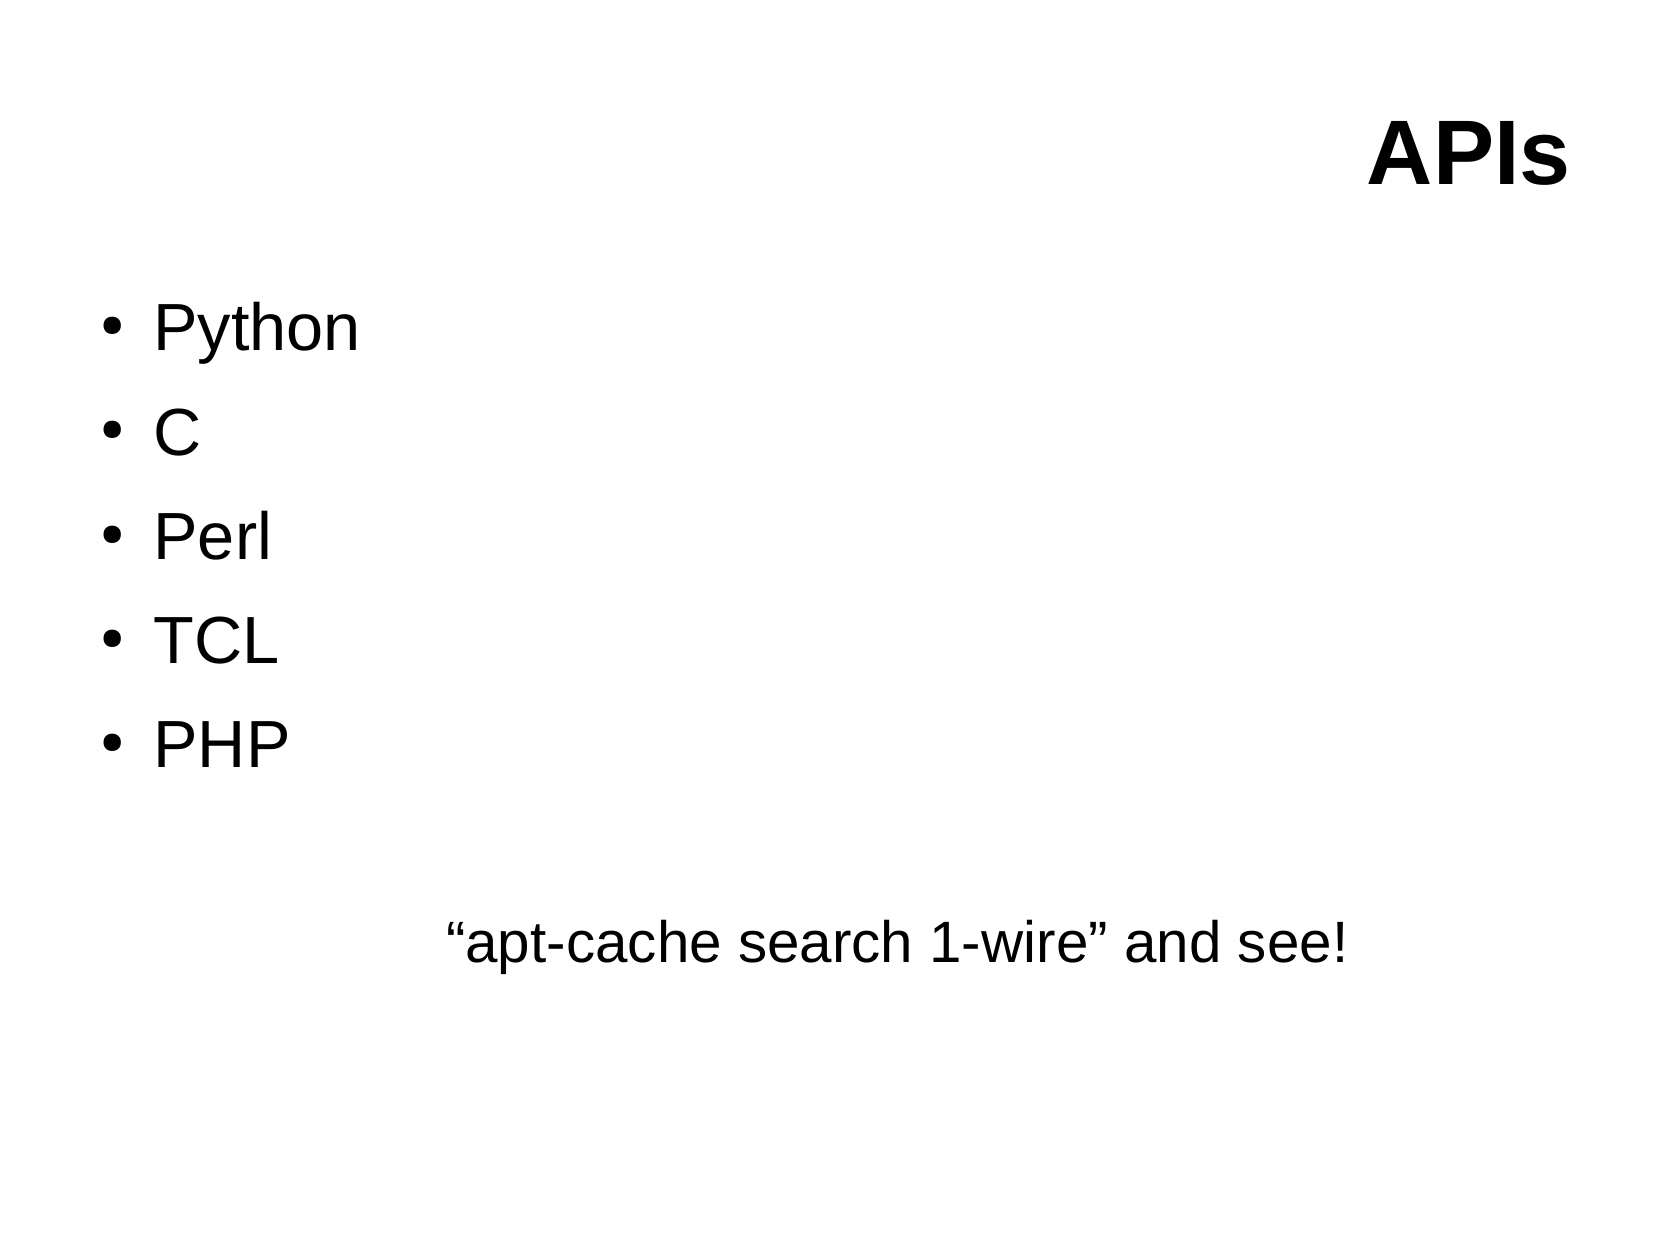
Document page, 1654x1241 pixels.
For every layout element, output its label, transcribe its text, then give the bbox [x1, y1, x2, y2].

title APIs [82, 49, 1571, 257]
list Python C Perl TCL PHP “apt-cache search 1-wire” and see! [82, 290, 1571, 1010]
